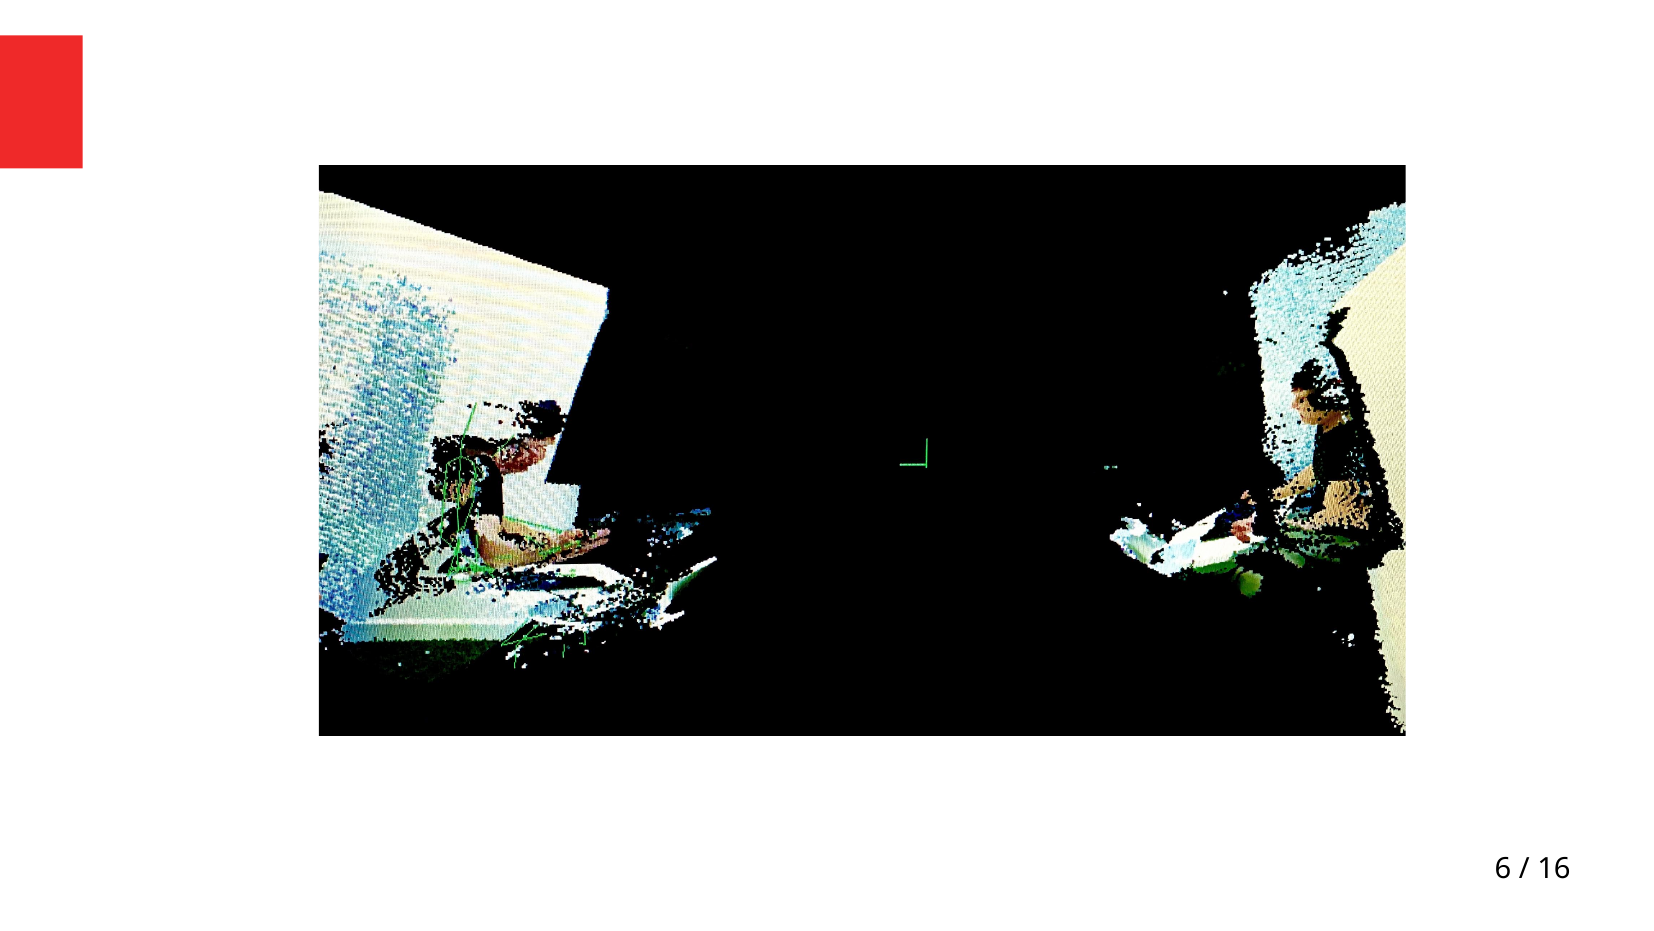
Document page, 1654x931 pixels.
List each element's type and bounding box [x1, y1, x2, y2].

picture [318, 165, 1406, 736]
